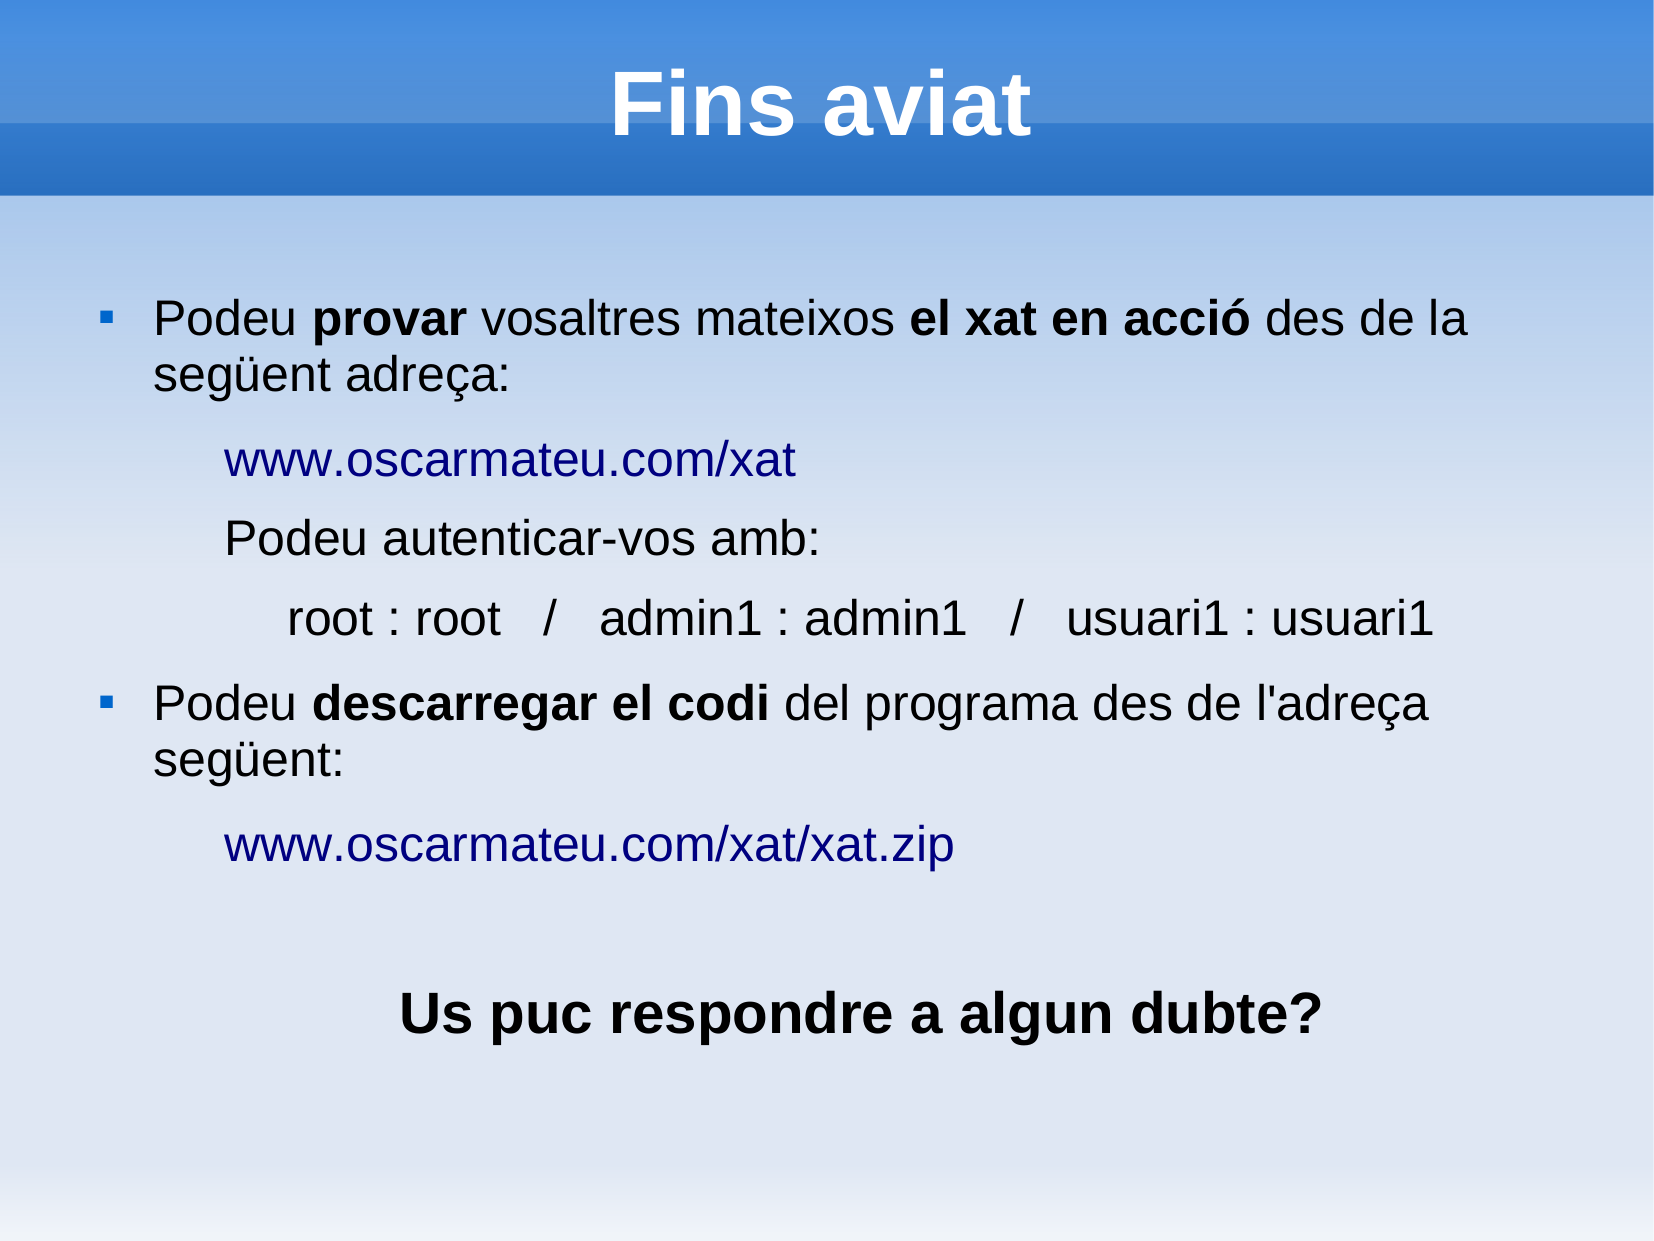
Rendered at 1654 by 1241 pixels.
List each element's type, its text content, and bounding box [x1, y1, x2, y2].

list Podeu provar vosaltres mateixos el xat en acció des de la següent adreça: www.oscarmateu.com/xat Podeu autenticar-vos amb: root : root / admin1 : admin1 / usuari1 : usuari1 Podeu descarregar el codi del programa des de l'adreça següent: www.oscarmateu.com/xat/xat.zip Us puc respondre a algun dubte? [82, 290, 1571, 1109]
picture [0, 0, 1654, 1241]
title Fins aviat [76, 0, 1565, 208]
